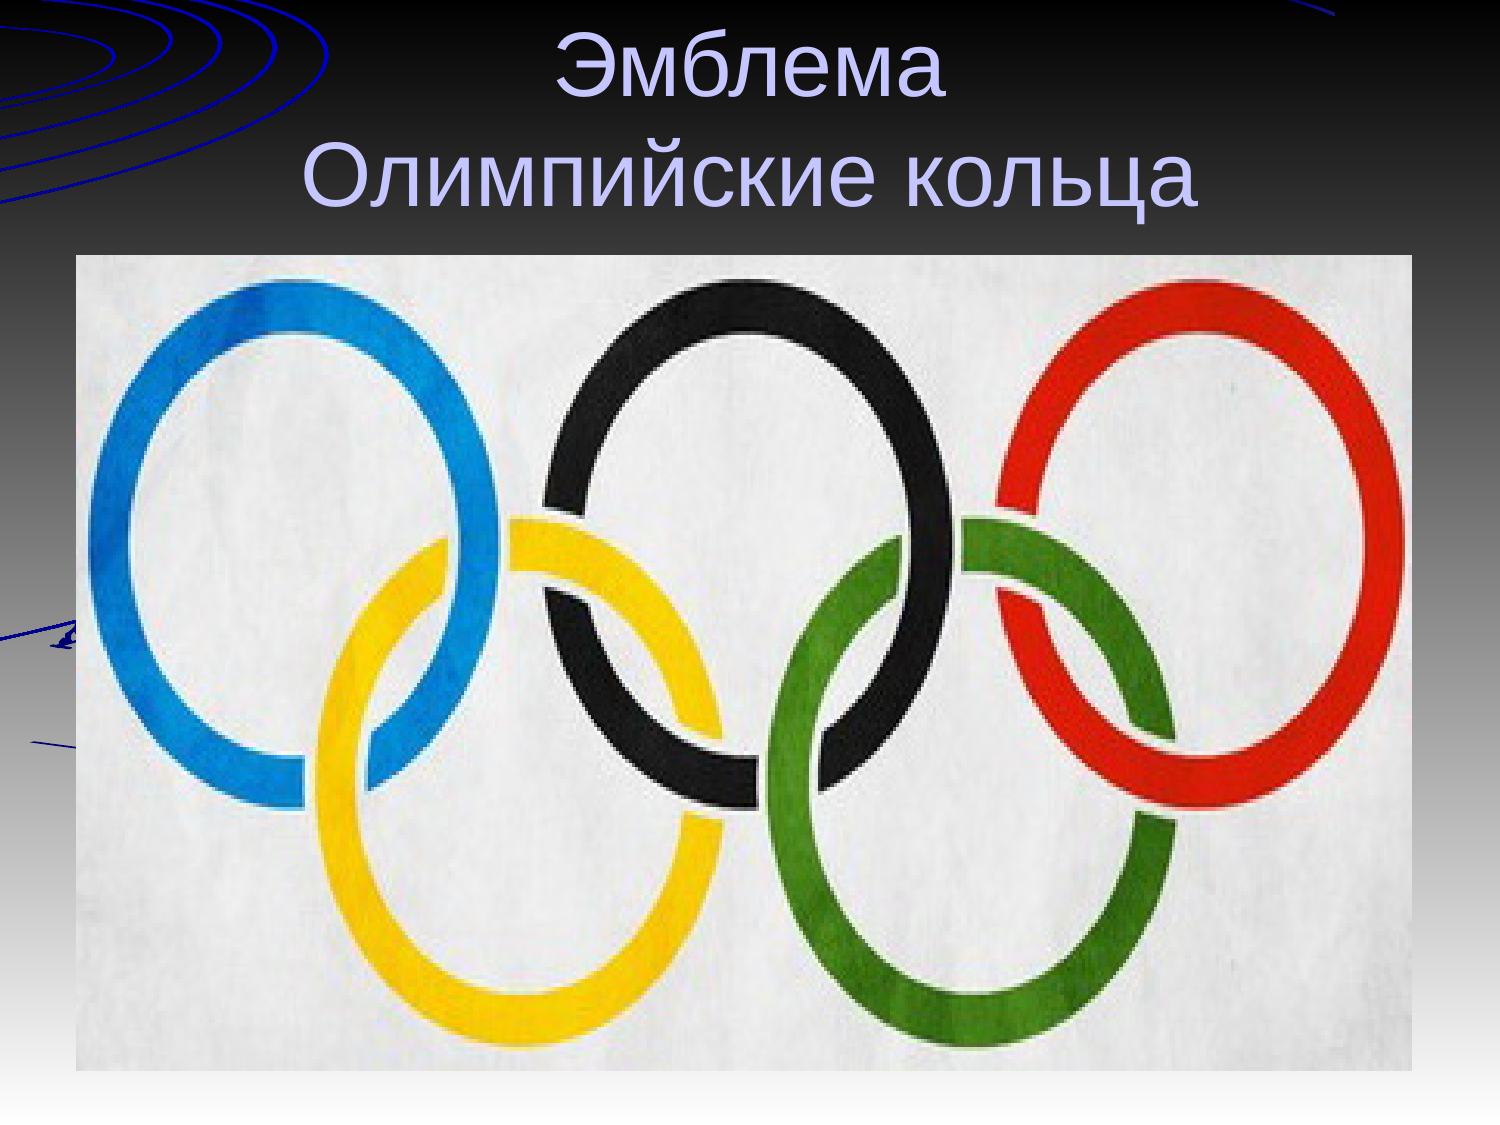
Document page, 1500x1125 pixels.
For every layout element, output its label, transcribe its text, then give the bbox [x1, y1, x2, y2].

title Эмблема Олимпийские кольца [75, 26, 1425, 233]
picture [76, 255, 1412, 1071]
